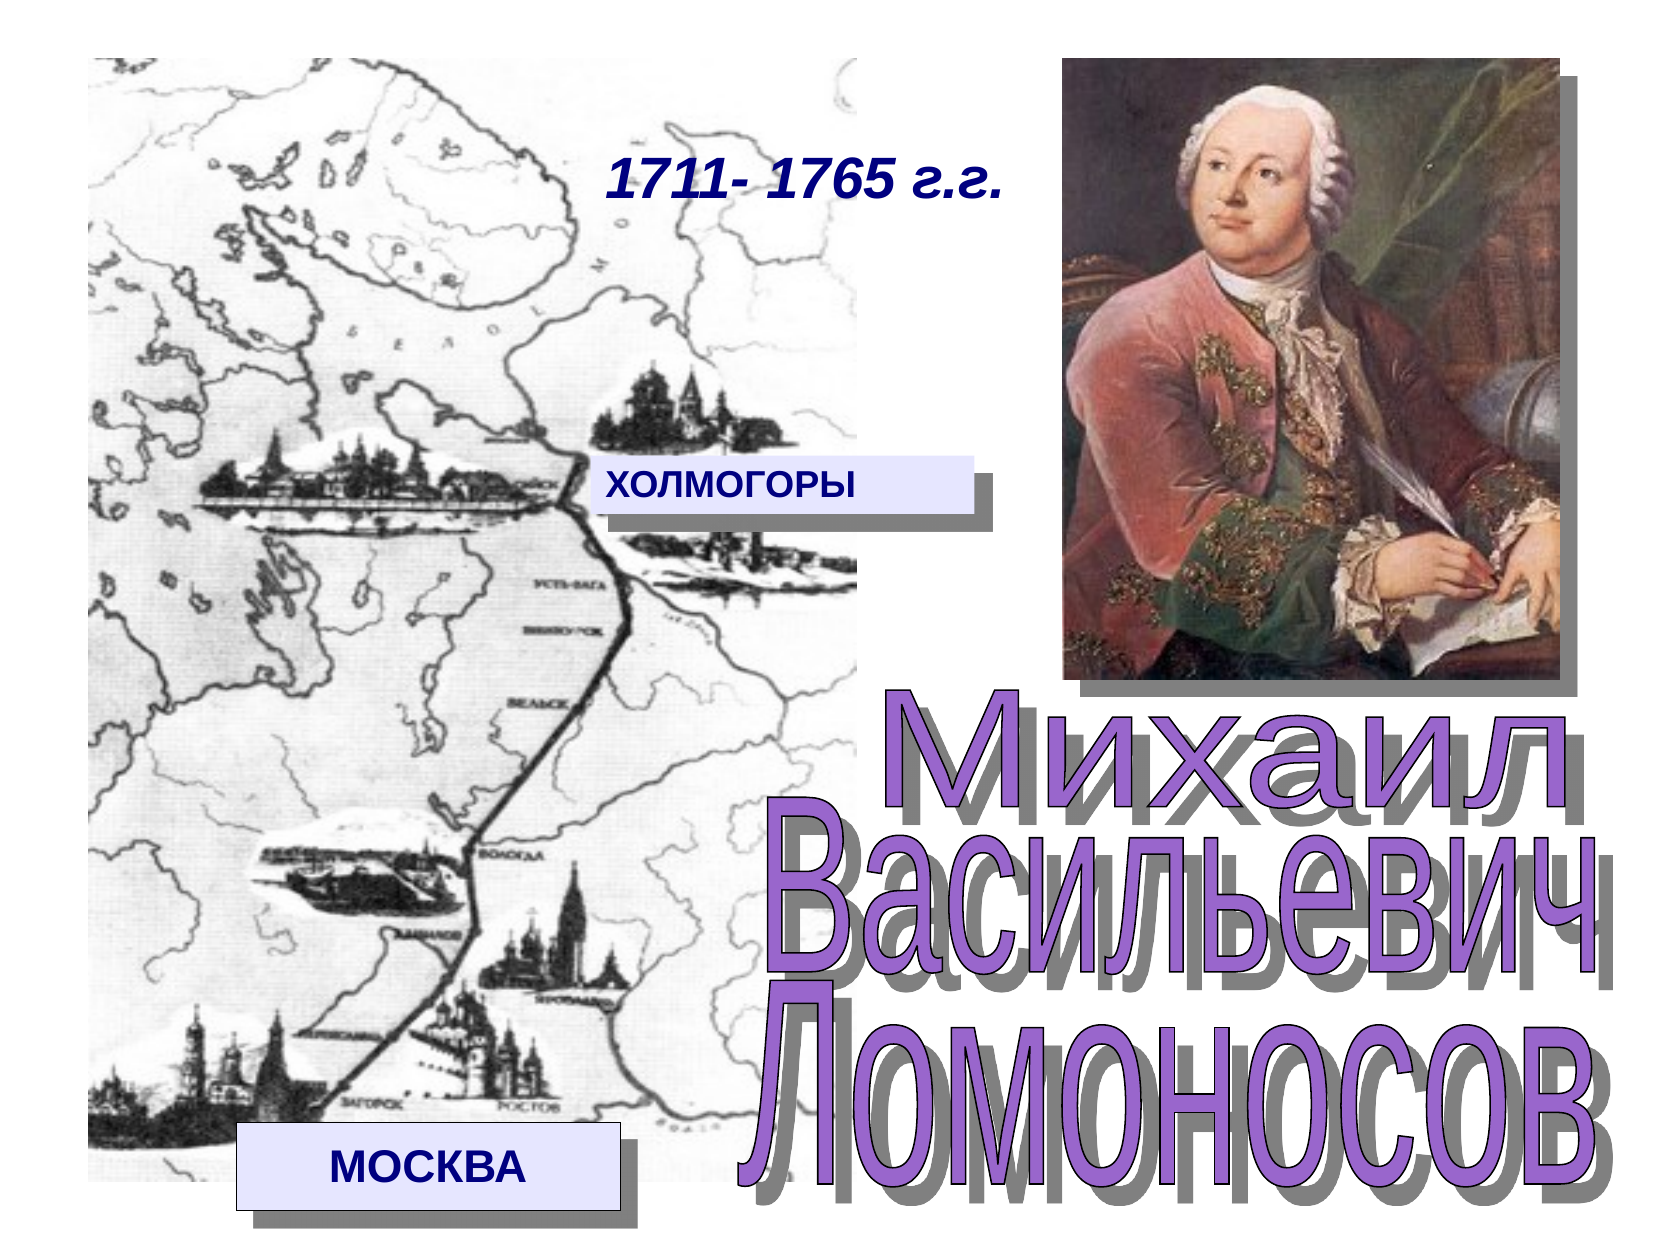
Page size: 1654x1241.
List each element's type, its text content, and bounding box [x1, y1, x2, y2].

text_box МОСКВА [236, 1122, 620, 1211]
text_box Васильевич [1204, 837, 1268, 972]
text_box Ломоносов [853, 1024, 933, 1187]
picture [1062, 59, 1560, 680]
text_box Ломоносов [1340, 1024, 1414, 1187]
text_box Васильевич [948, 835, 1015, 975]
text_box Ломоносов [1247, 1024, 1327, 1187]
text_box Михаил [1147, 717, 1243, 807]
text_box Михаил [1464, 717, 1565, 809]
text_box Михаил [1250, 715, 1353, 809]
text_box Васильевич [1279, 835, 1352, 975]
text_box Ломоносов [1061, 1024, 1142, 1187]
picture [758, 1004, 817, 1182]
text_box Васильевич [1369, 837, 1434, 972]
text_box Васильевич [1450, 837, 1515, 972]
picture [88, 59, 857, 1182]
text_box Васильевич [1534, 837, 1595, 972]
text_box 1711- 1765 г.г. [590, 138, 1034, 220]
text_box Ломоносов [951, 1027, 1044, 1184]
text_box Васильевич [1029, 837, 1094, 972]
text_box Михаил [1366, 717, 1450, 807]
text_box Ломоносов [1159, 1027, 1230, 1184]
text_box Васильевич [767, 797, 850, 972]
text_box Михаил [1048, 717, 1132, 807]
text_box Ломоносов [738, 980, 833, 1187]
text_box Михаил [885, 690, 1019, 807]
text_box Васильевич [863, 835, 943, 975]
text_box Ломоносов [1426, 1024, 1506, 1187]
text_box Ломоносов [1524, 1027, 1595, 1184]
text_box Васильевич [1105, 837, 1184, 975]
text_box ХОЛМОГОРЫ [590, 455, 975, 514]
